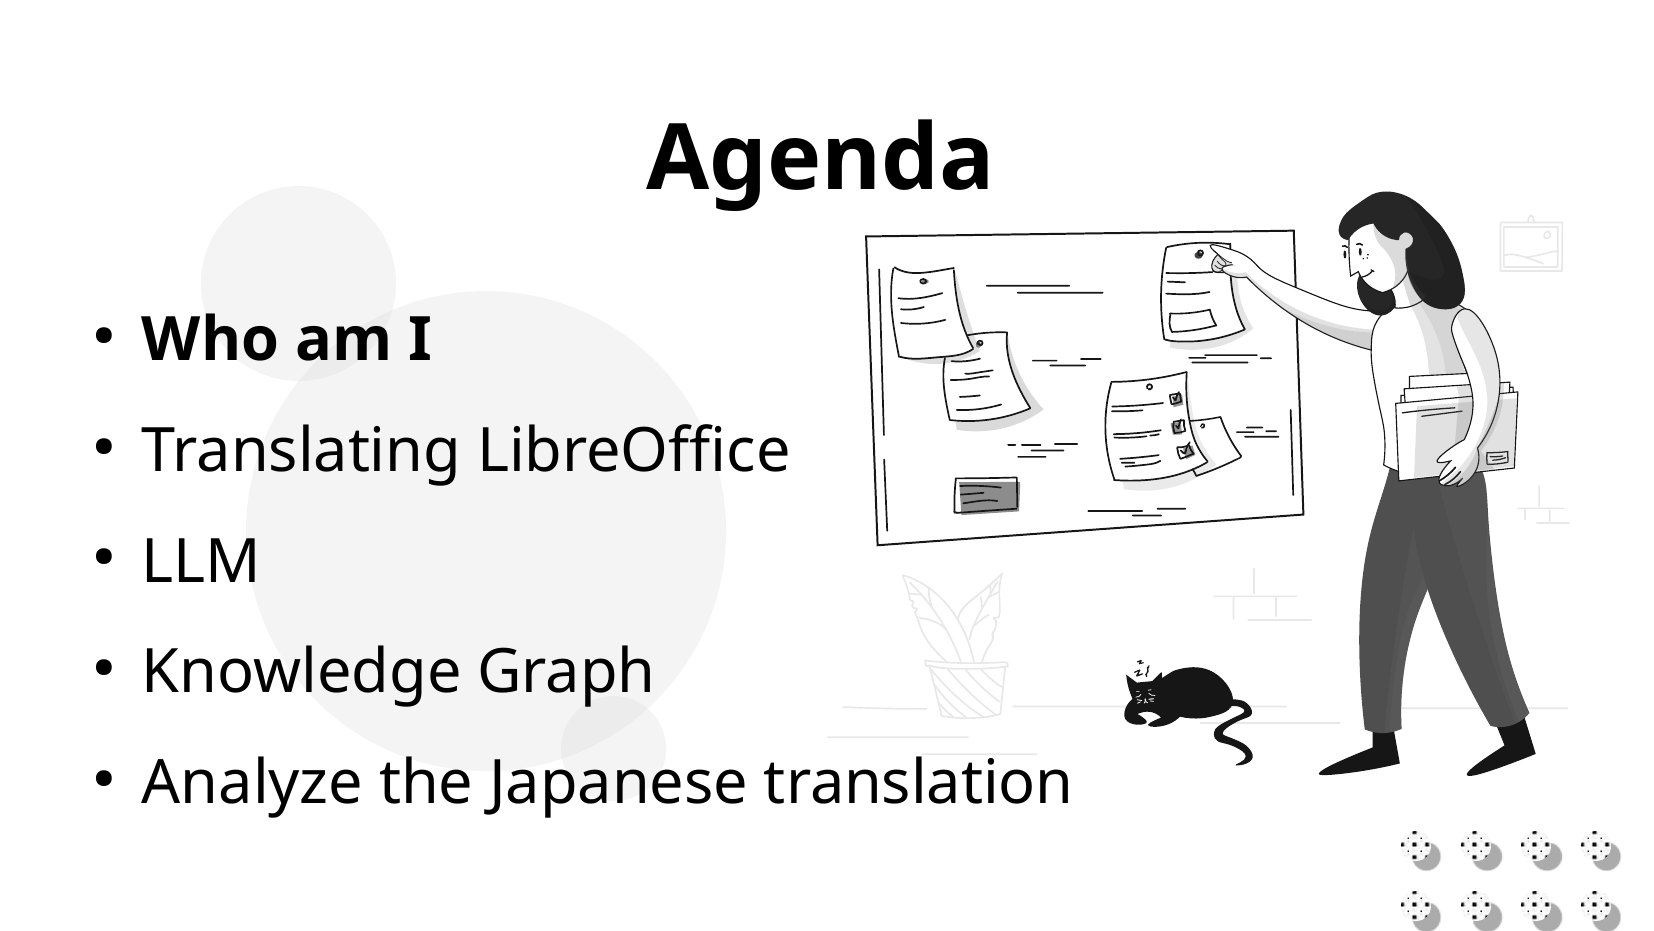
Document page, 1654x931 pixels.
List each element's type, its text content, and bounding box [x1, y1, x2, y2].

picture [1581, 830, 1612, 862]
picture [1520, 831, 1552, 862]
picture [1580, 890, 1612, 922]
picture [1461, 890, 1492, 922]
list Who am I Translating LibreOffice LLM Knowledge Graph Analyze the Japanese translation [76, 295, 1088, 835]
picture [1520, 890, 1552, 922]
picture [1400, 891, 1432, 922]
picture [1400, 830, 1432, 862]
picture [1460, 830, 1492, 862]
title Agenda [76, 76, 1565, 233]
